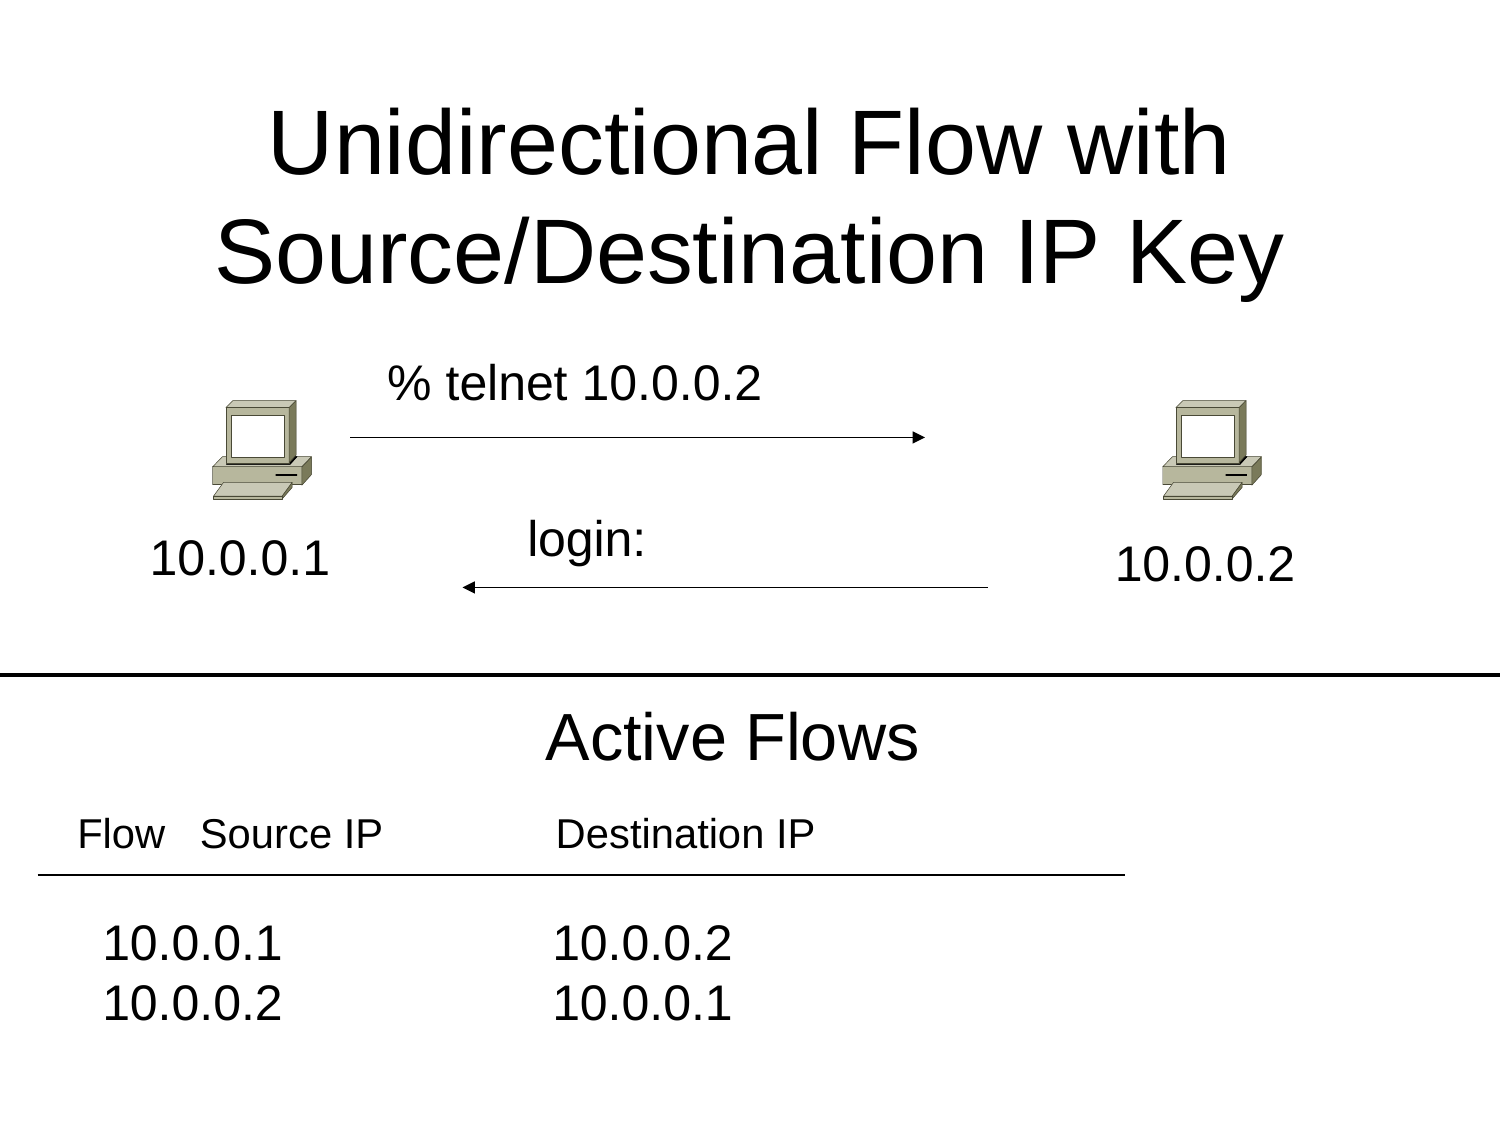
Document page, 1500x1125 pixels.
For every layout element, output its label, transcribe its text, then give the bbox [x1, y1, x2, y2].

title Unidirectional Flow with Source/Destination IP Key [112, 79, 1388, 308]
text_box 10.0.0.1 [134, 519, 346, 595]
text_box login: [512, 500, 663, 576]
text_box Flow Source IP Destination IP [62, 800, 1075, 866]
picture [1162, 399, 1263, 501]
text_box % telnet 10.0.0.2 [372, 343, 778, 419]
text_box 10.0.0.2 [1100, 525, 1311, 601]
picture [212, 399, 313, 501]
text_box 10.0.0.1 10.0.0.2 10.0.0.2 10.0.0.1 [87, 903, 749, 1039]
text_box Active Flows [512, 687, 936, 783]
